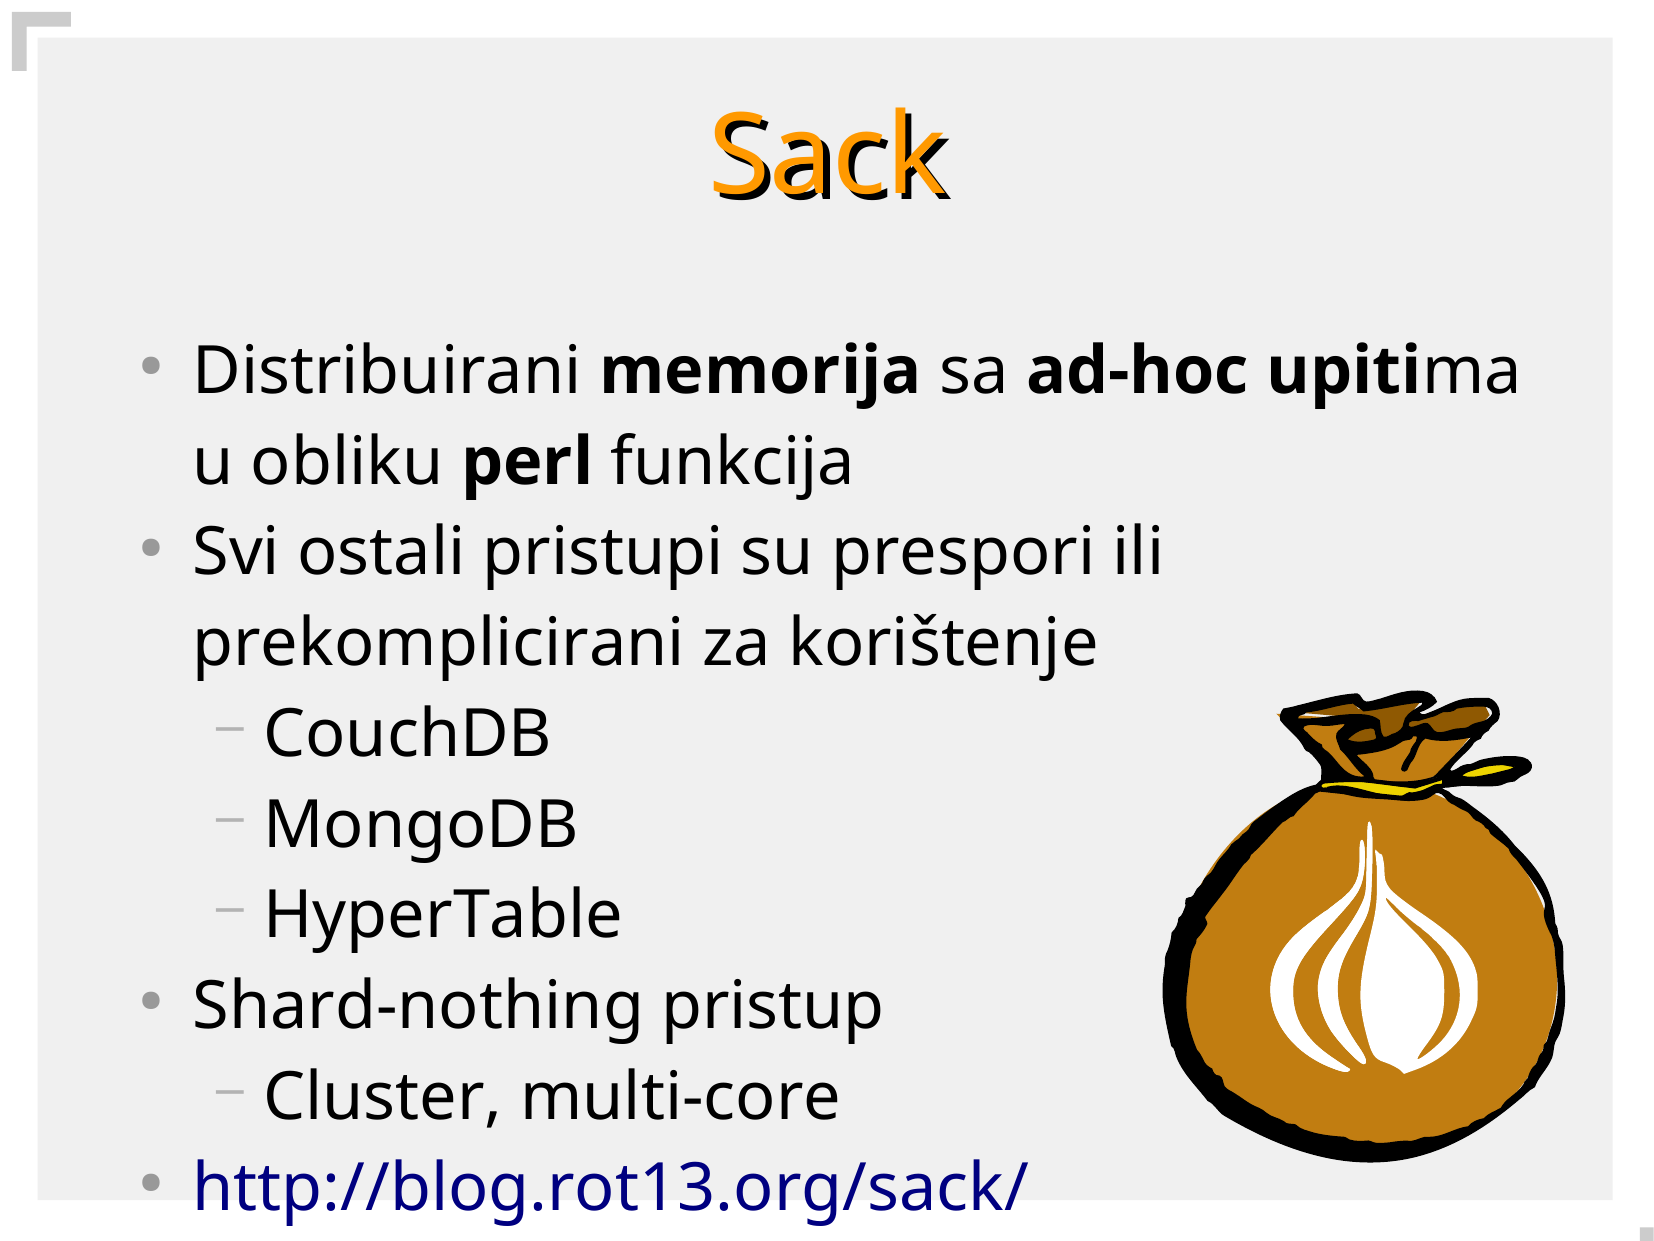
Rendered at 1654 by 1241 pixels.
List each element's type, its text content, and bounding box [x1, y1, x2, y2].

text_box [1162, 690, 1566, 1163]
list Distribuirani memorija sa ad-hoc upitima u obliku perl funkcija Svi ostali pristupi su prespori ili prekomplicirani za korištenje CouchDB MongoDB HyperTable Shard-nothing pristup Cluster, multi-core http://blog.rot13.org/sack/ [121, 322, 1561, 1178]
title Sack [121, 46, 1534, 254]
